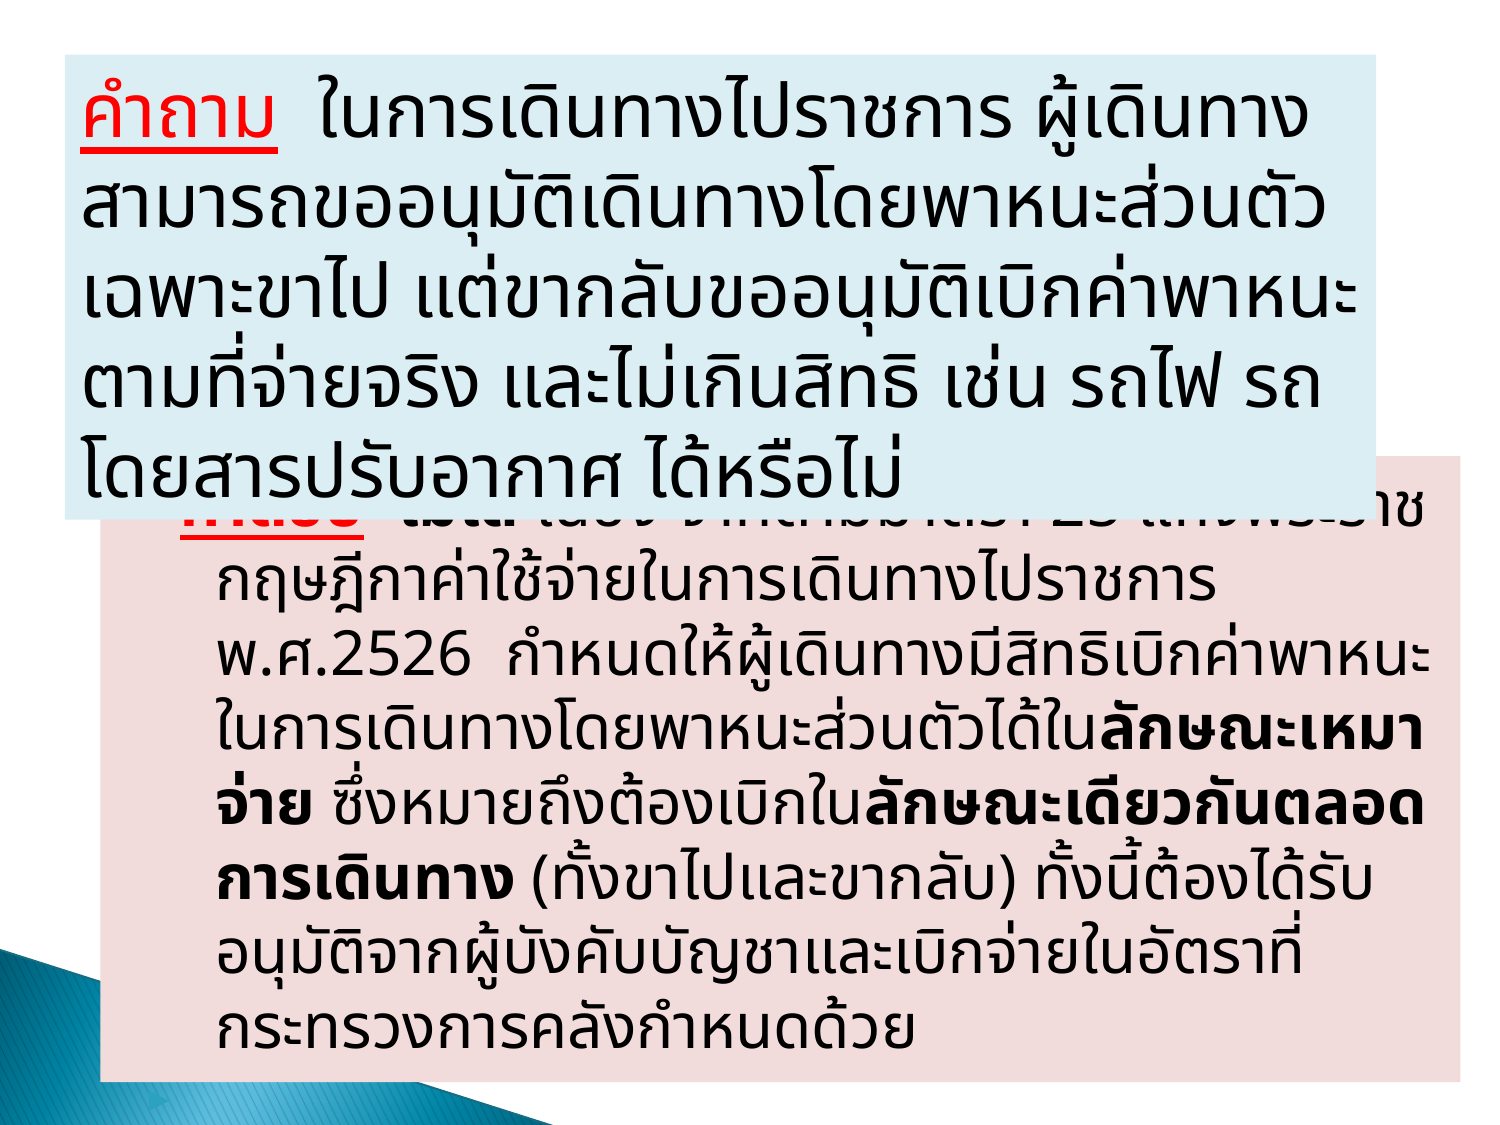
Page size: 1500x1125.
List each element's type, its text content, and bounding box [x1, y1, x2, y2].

list คำตอบ ไม่ได้ เนื่อง จากตามมาตรา 25 แห่งพระราชกฤษฎีกาค่าใช้จ่ายในการเดินทางไปราชการ พ.ศ.2526 กำหนดให้ผู้เดินทางมีสิทธิเบิกค่าพาหนะในการเดินทางโดยพาหนะส่วนตัวได้ในลักษณะเหมาจ่าย ซึ่งหมายถึงต้องเบิกในลักษณะเดียวกันตลอดการเดินทาง (ทั้งขาไปและขากลับ) ทั้งนี้ต้องได้รับอนุมัติจากผู้บังคับบัญชาและเบิกจ่ายในอัตราที่กระทรวงการคลังกำหนดด้วย [100, 456, 1461, 1083]
text_box คำถาม ในการเดินทางไปราชการ ผู้เดินทางสามารถขออนุมัติเดินทางโดยพาหนะส่วนตัวเฉพาะขาไป แต่ขากลับขออนุมัติเบิกค่าพาหนะตามที่จ่ายจริง และไม่เกินสิทธิ เช่น รถไฟ รถโดยสารปรับอากาศ ได้หรือไม่ [64, 54, 1377, 434]
